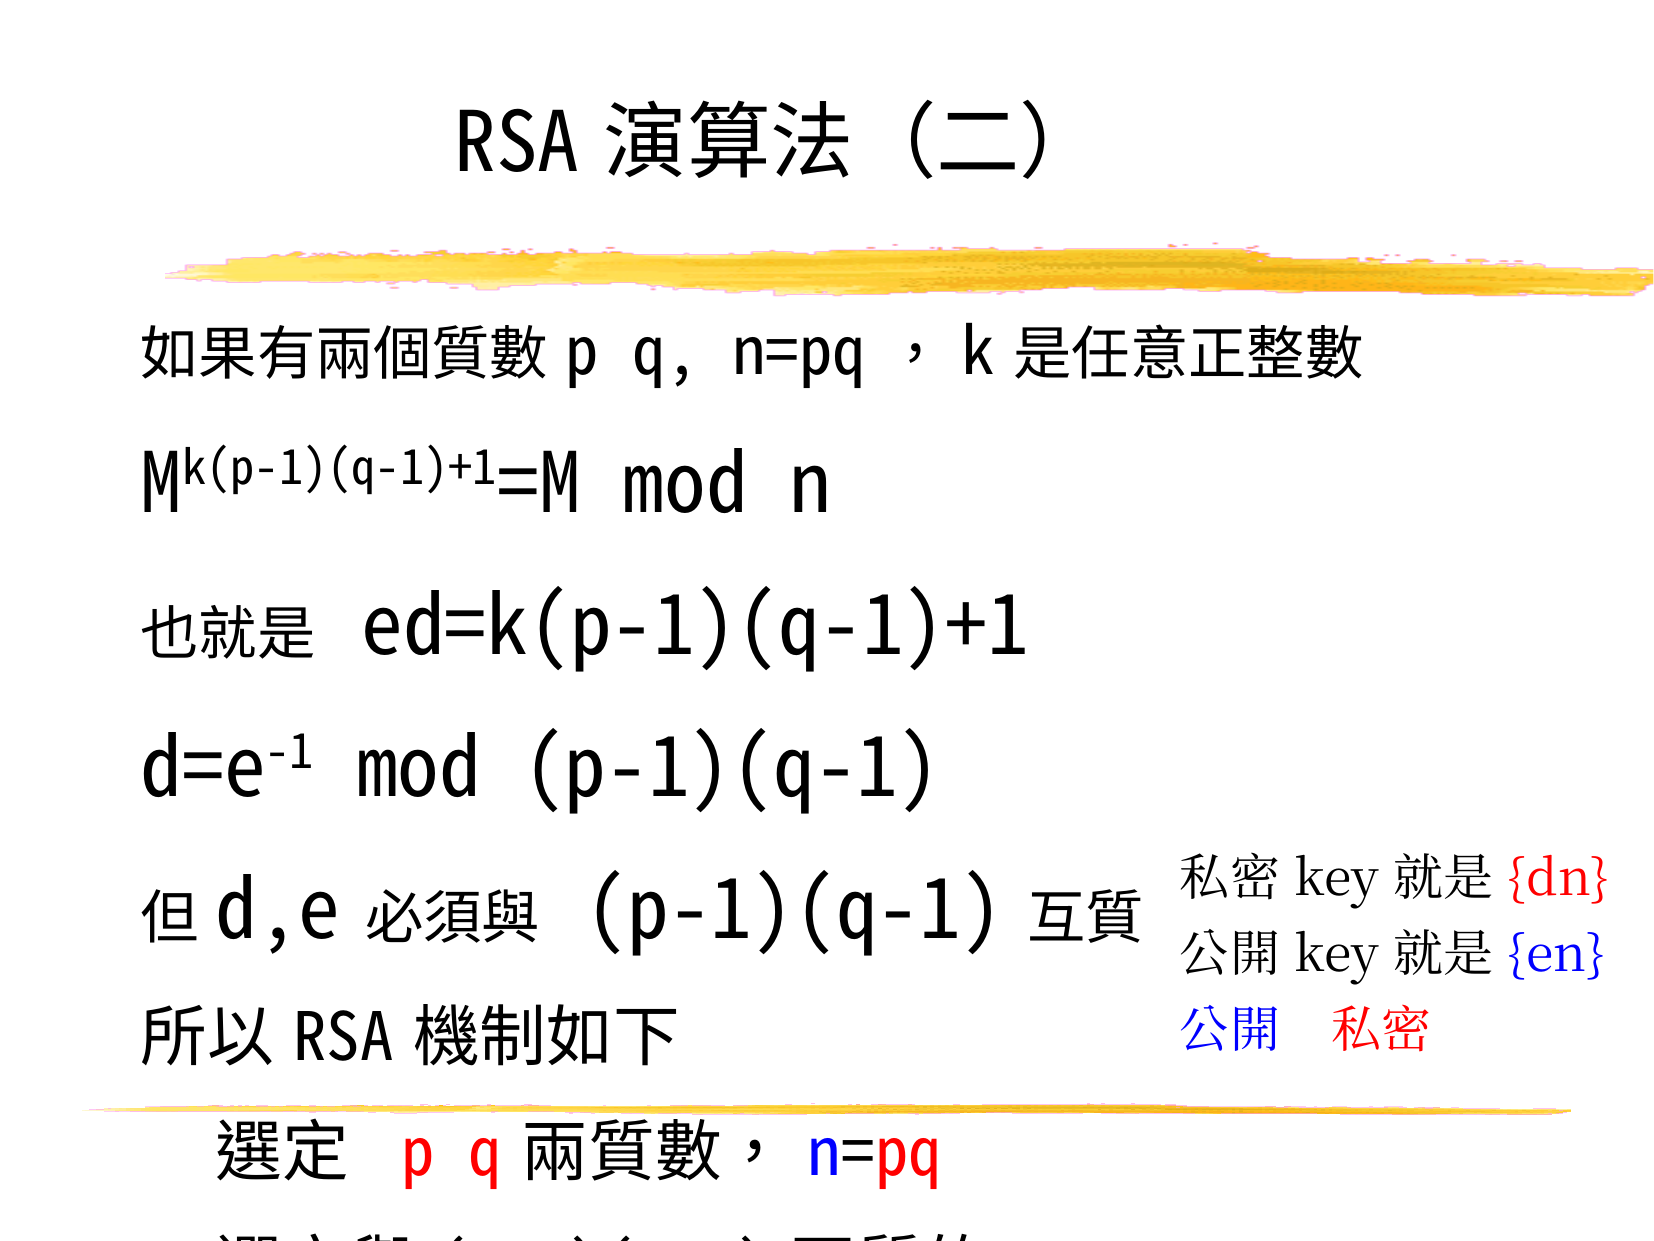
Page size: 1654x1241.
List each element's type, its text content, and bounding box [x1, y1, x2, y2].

title RSA演算法（二） [76, 28, 1482, 235]
picture [82, 1102, 140, 1117]
list 如果有兩個質數p q, n=pq，k是任意正整數 Mk(p-1)(q-1)+1=M mod n 也就是 ed=k(p-1)(q-1)+1 d=e-1 mod (p-1)(q-1) 但d,e必須與 (p-1)(q-1)互質 所以RSA機制如下 選定 p q兩質數，n=pq 選定與(p-1)(q-1)互質的e d=e-1 mod (p-1)(q-1) [140, 291, 1547, 1228]
picture [165, 237, 1654, 308]
text_box 私密key就是{dn} 公開key就是{en} 公開 私密 [1179, 834, 1602, 1014]
picture [1547, 1102, 1571, 1117]
